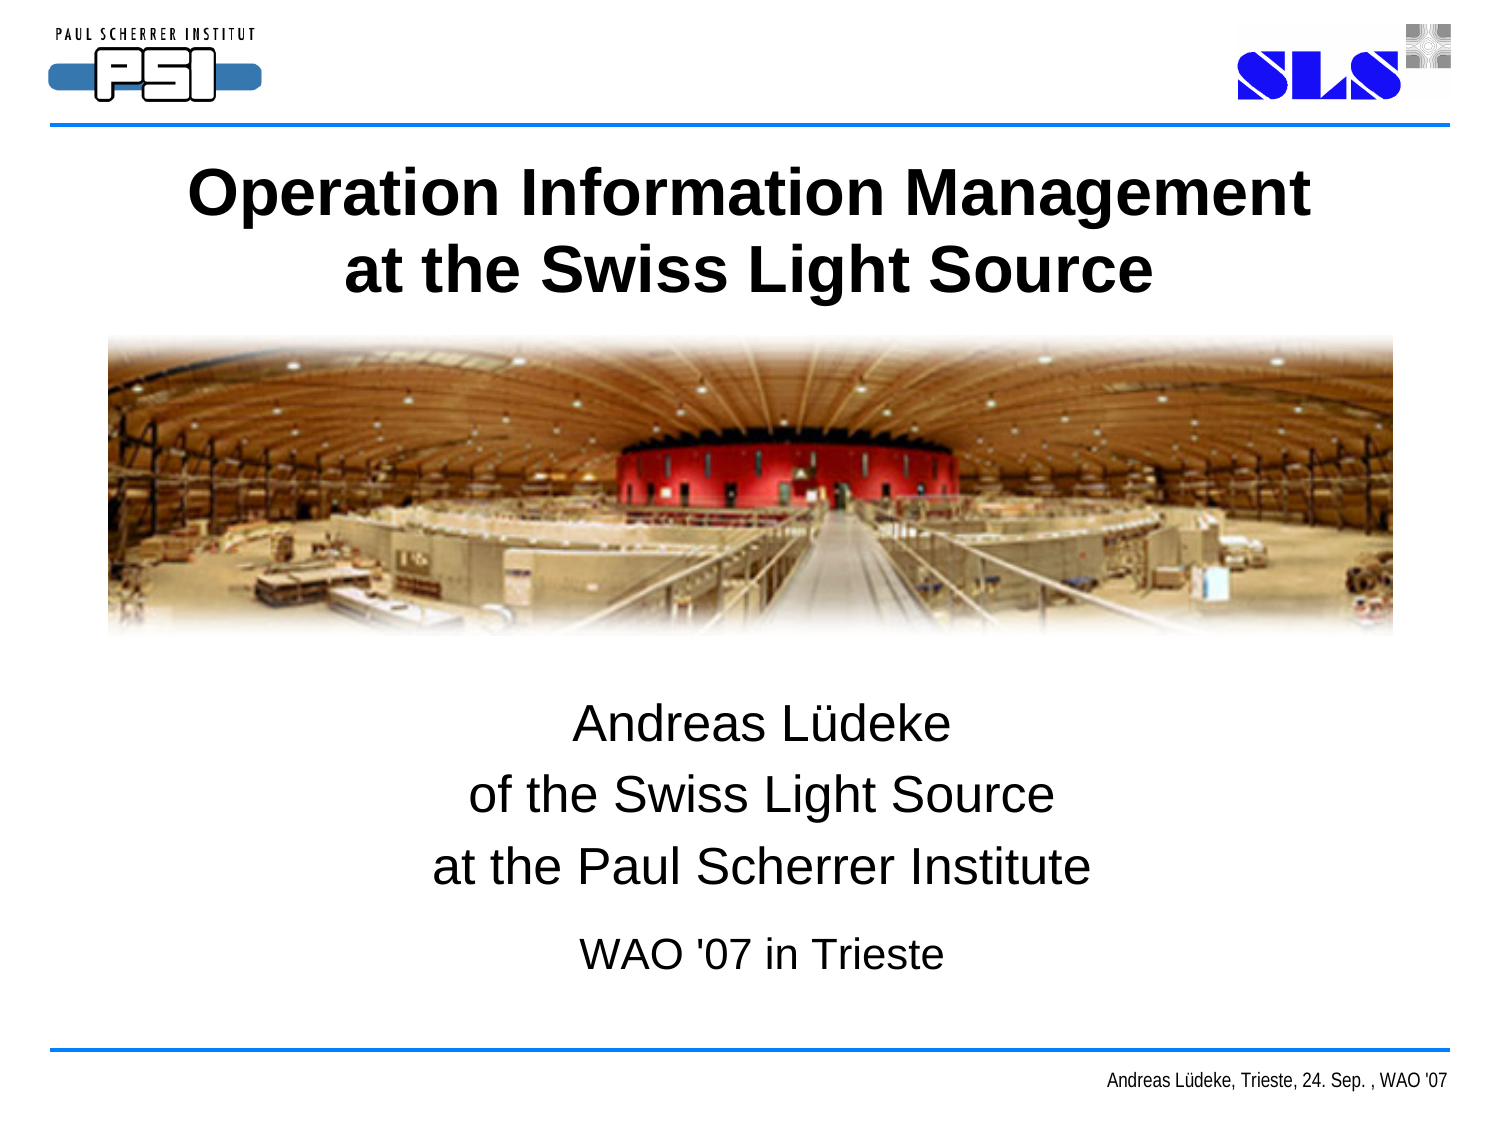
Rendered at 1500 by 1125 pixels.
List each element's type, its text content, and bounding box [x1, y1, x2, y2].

title Operation Information Management at the Swiss Light Source [50, 154, 1450, 306]
picture [1237, 24, 1451, 100]
picture [37, 12, 276, 113]
picture [108, 335, 1393, 636]
subtitle Andreas Lüdeke of the Swiss Light Source at the Paul Scherrer Institute WAO '07 in Trieste [407, 694, 1086, 979]
